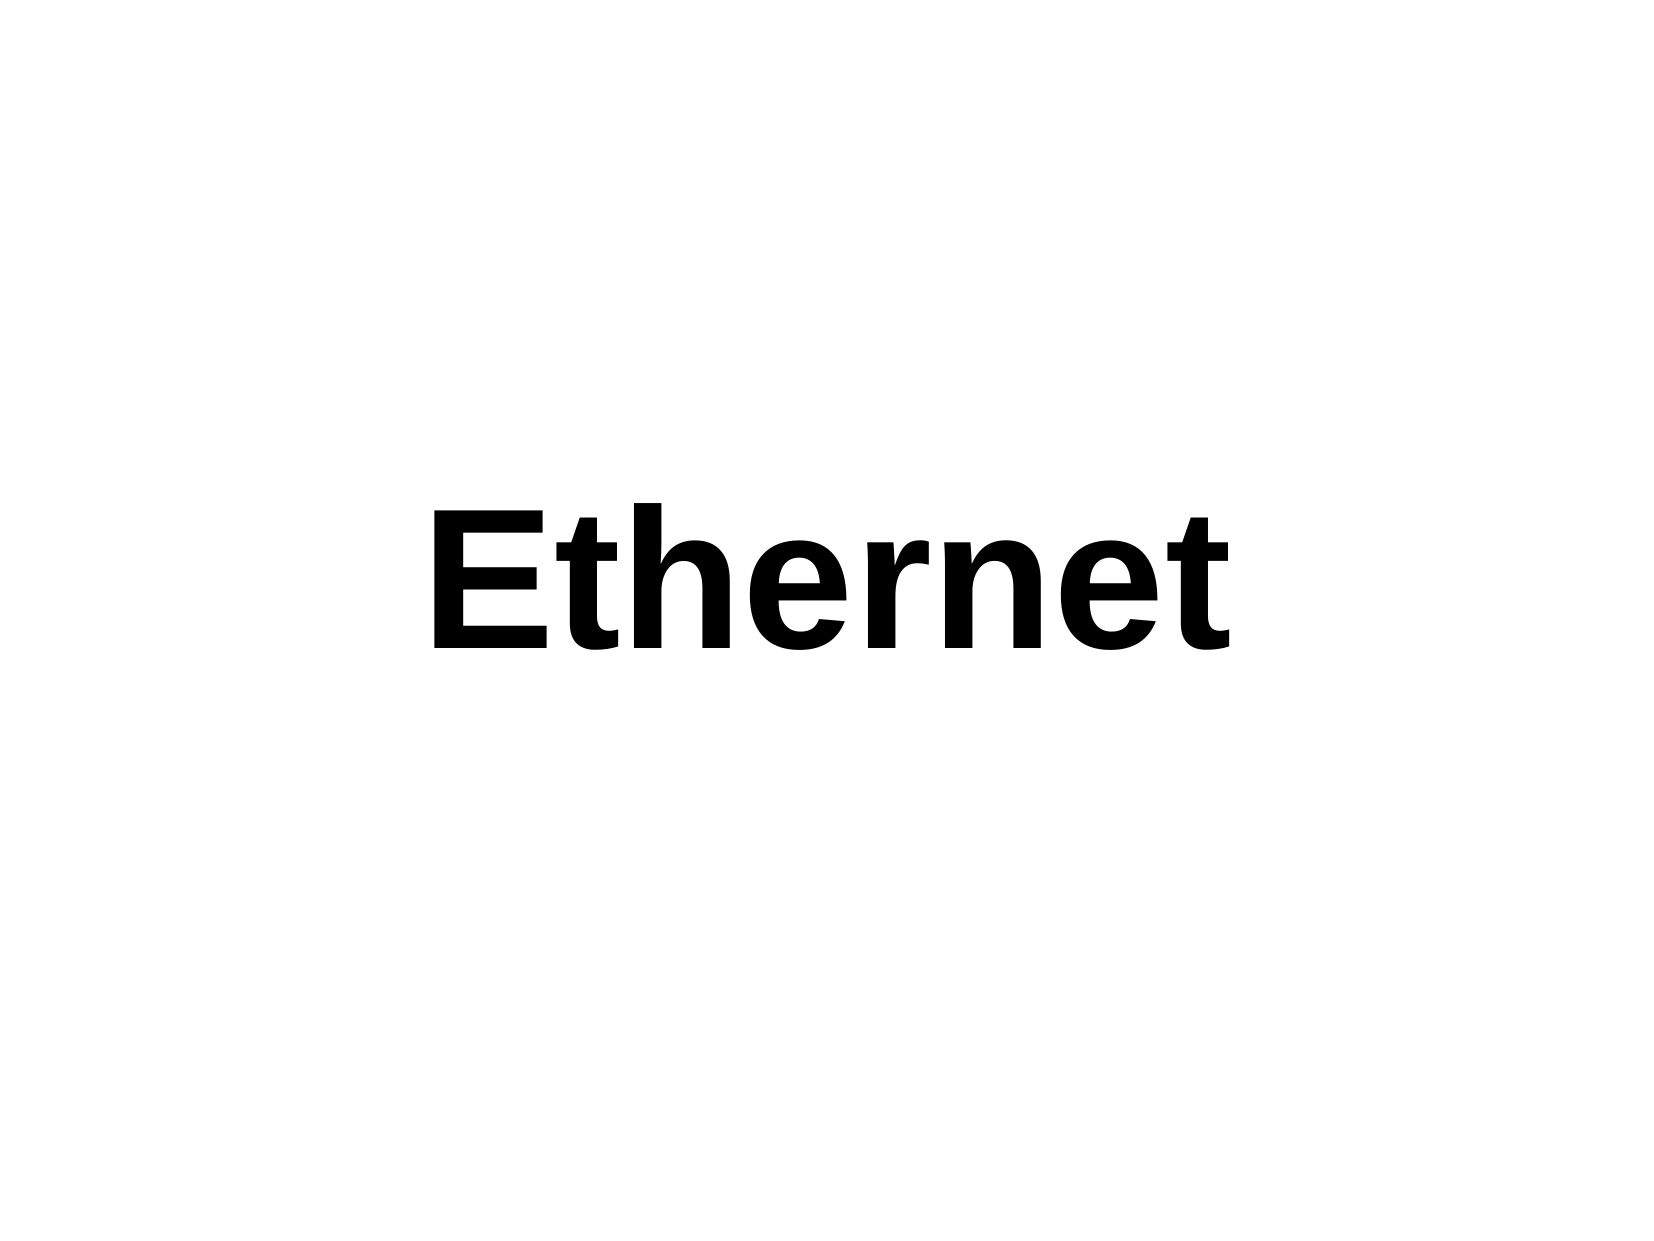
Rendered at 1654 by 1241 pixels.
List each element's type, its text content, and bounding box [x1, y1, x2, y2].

subtitle Ethernet [82, 56, 1571, 1102]
